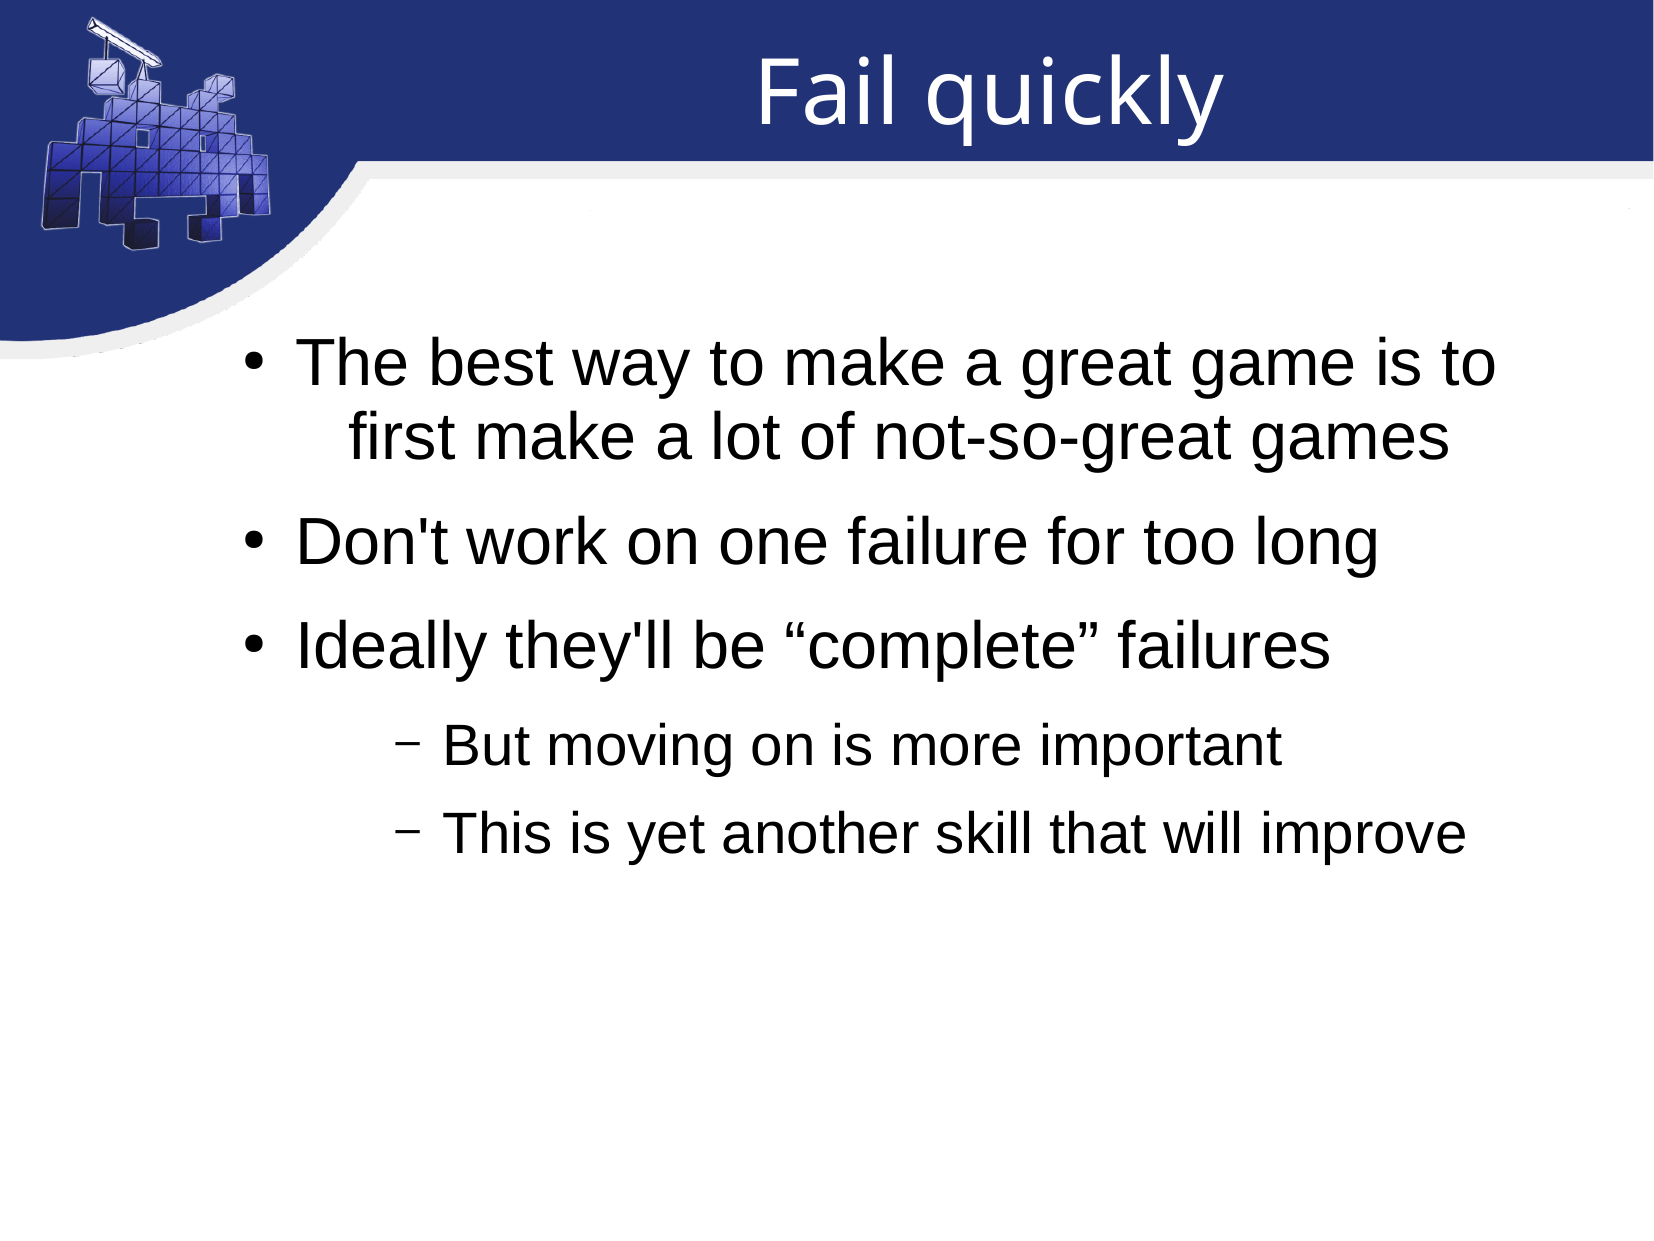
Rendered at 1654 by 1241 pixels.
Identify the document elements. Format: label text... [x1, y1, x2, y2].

picture [0, 0, 1654, 443]
list The best way to make a great game is to first make a lot of not-so-great games Don't work on one failure for too long Ideally they'll be “complete” failures But moving on is more important This is yet another skill that will improve [206, 324, 1595, 1078]
title Fail quickly [354, 35, 1625, 142]
